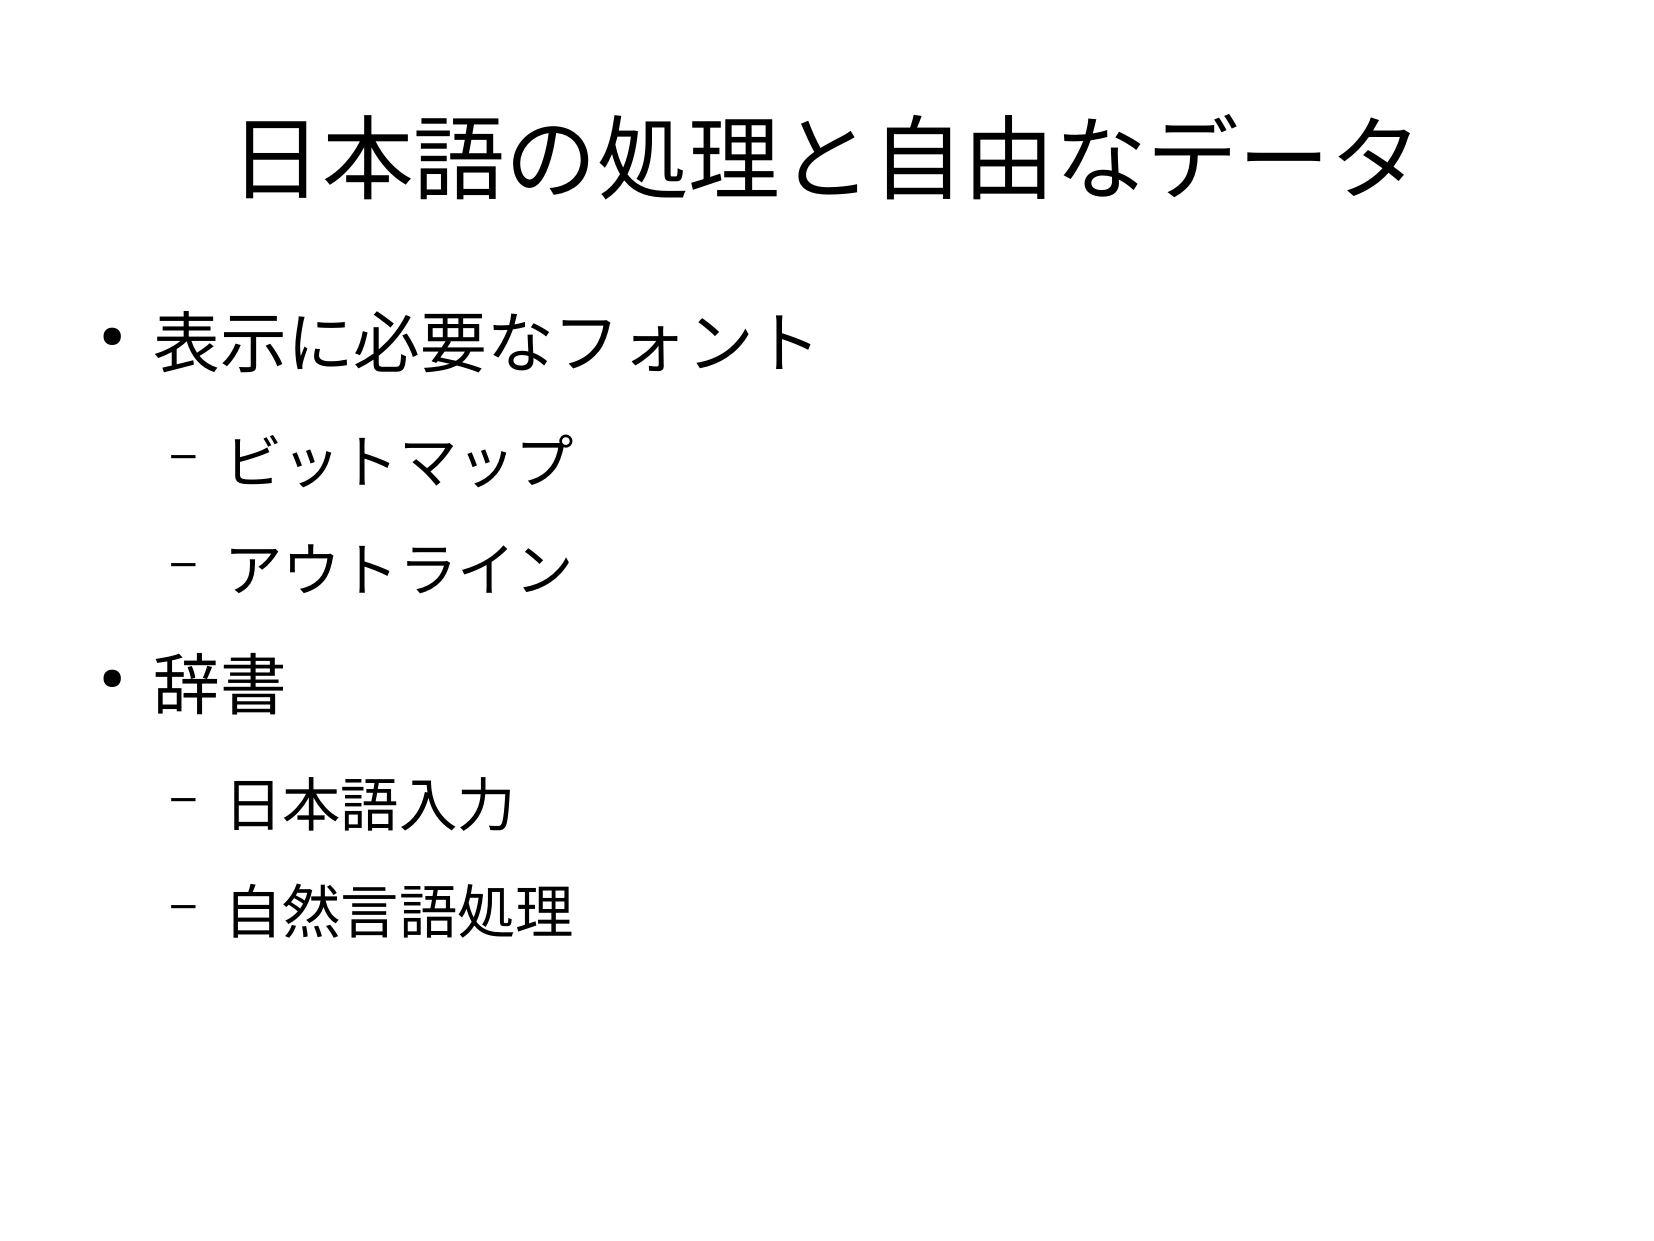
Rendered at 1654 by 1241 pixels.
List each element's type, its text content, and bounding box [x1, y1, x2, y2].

list 表示に必要なフォント ビットマップ アウトライン 辞書 日本語入力 自然言語処理 [82, 290, 1538, 1010]
title 日本語の処理と自由なデータ [82, 49, 1571, 257]
